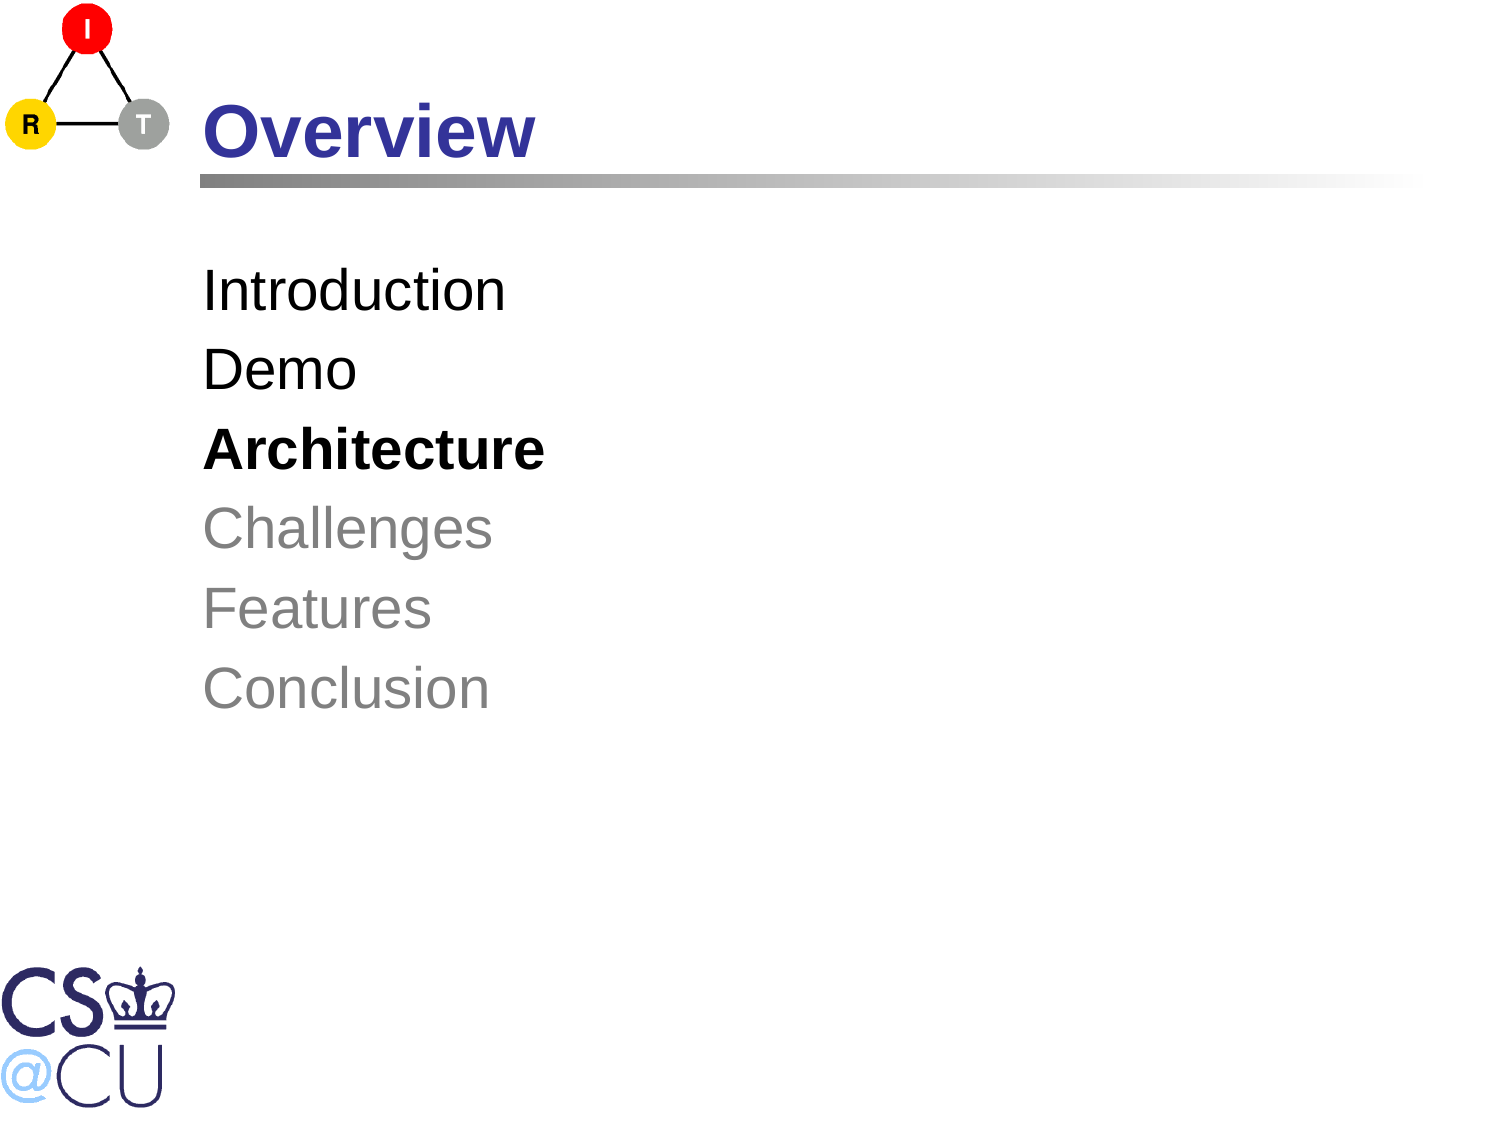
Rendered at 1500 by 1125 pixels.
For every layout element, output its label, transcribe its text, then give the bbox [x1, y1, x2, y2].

picture [0, 0, 173, 154]
list Introduction Demo Architecture Challenges Features Conclusion [187, 249, 1463, 1013]
picture [0, 949, 175, 1125]
title Overview [187, 37, 1463, 225]
